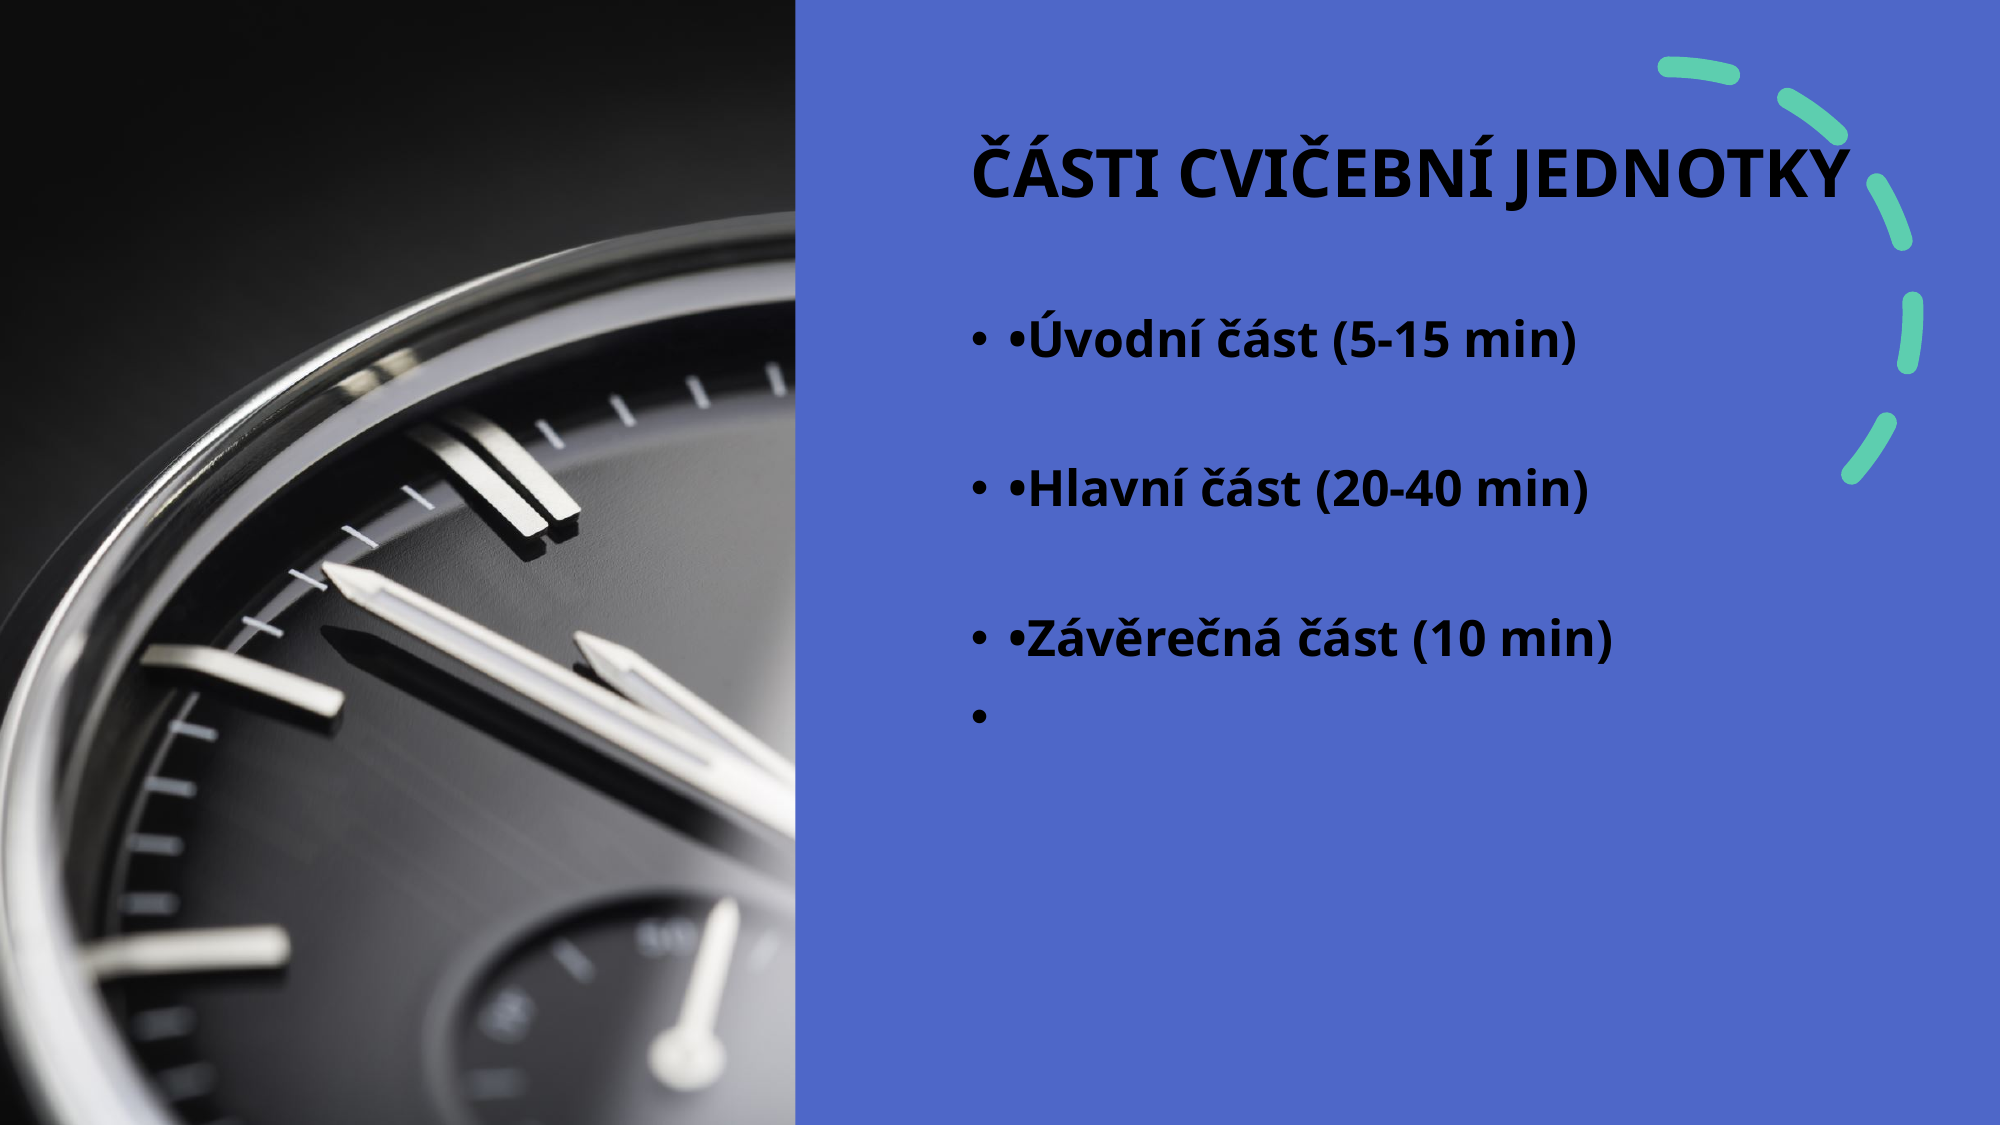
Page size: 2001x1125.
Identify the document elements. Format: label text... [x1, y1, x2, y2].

list •Úvodní část (5-15 min) •Hlavní část (20-40 min) •Závěrečná část (10 min) [955, 306, 1895, 1021]
title ČÁSTI CVIČEBNÍ JEDNOTKY [955, 66, 1895, 285]
picture [0, 0, 796, 1125]
text_box [796, 0, 2000, 1125]
